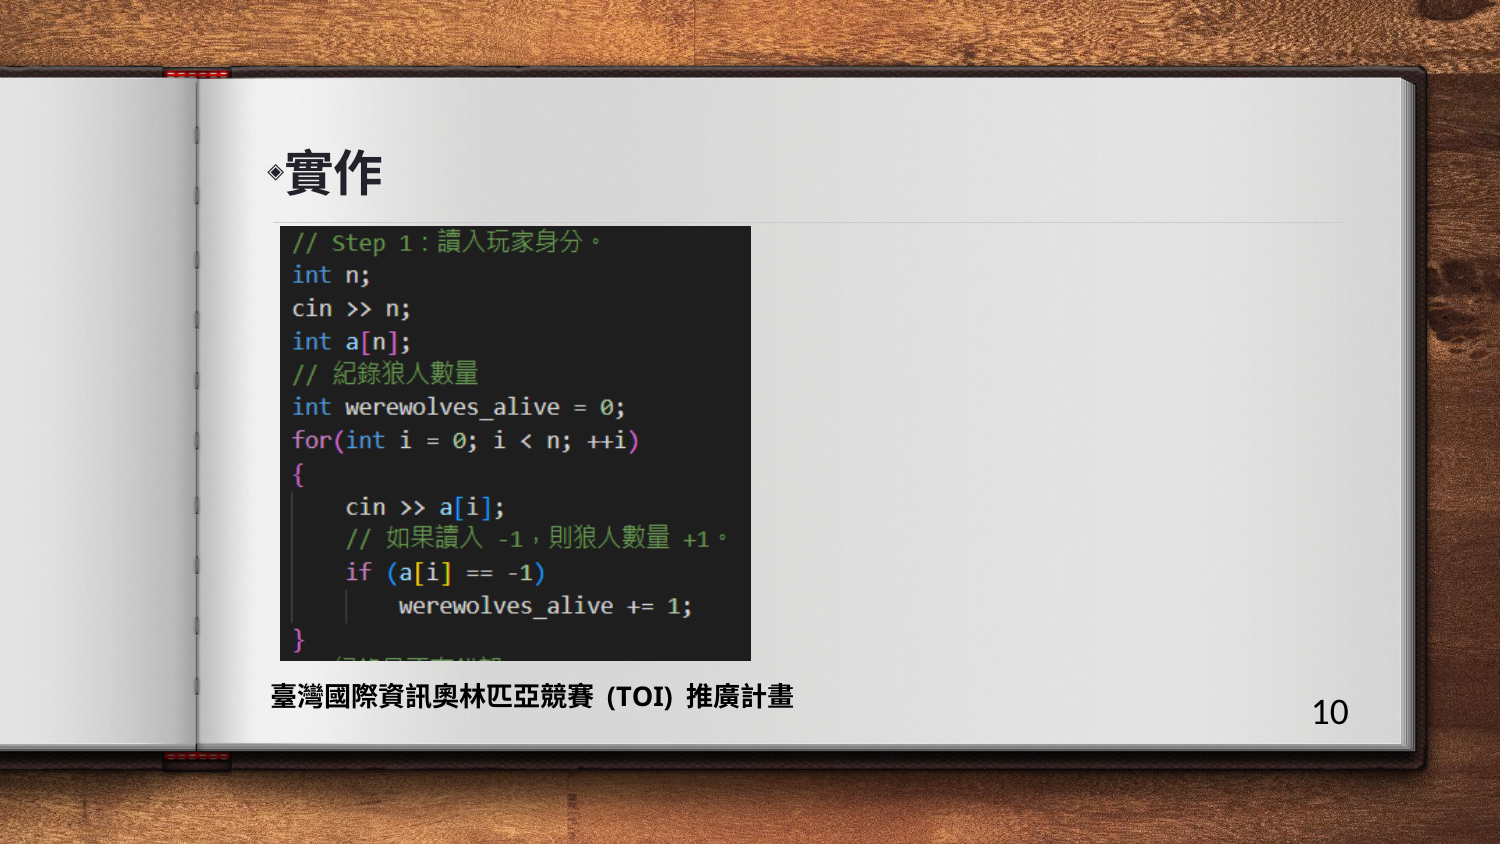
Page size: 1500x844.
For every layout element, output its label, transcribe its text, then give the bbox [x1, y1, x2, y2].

text_box 10 [1295, 672, 1386, 737]
picture [280, 226, 751, 661]
list 實作 [252, 126, 1194, 216]
